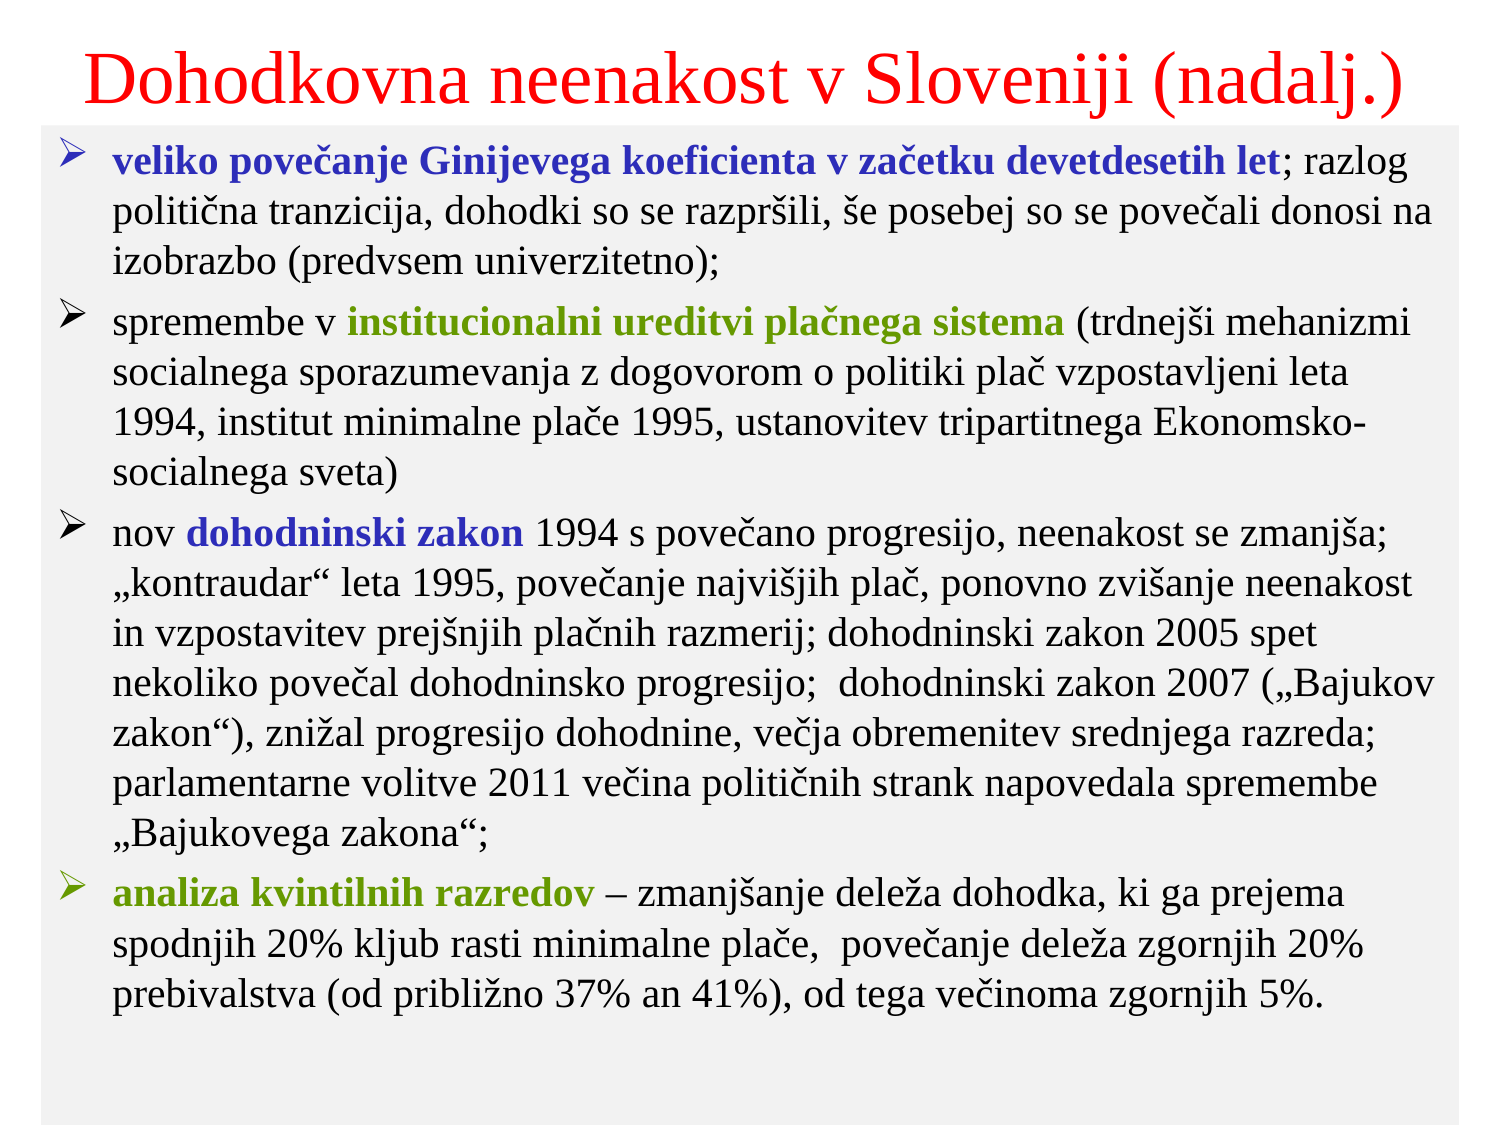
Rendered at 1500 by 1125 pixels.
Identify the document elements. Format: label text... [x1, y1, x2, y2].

list veliko povečanje Ginijevega koeficienta v začetku devetdesetih let; razlog politična tranzicija, dohodki so se razpršili, še posebej so se povečali donosi na izobrazbo (predvsem univerzitetno); spremembe v institucionalni ureditvi plačnega sistema (trdnejši mehanizmi socialnega sporazumevanja z dogovorom o politiki plač vzpostavljeni leta 1994, institut minimalne plače 1995, ustanovitev tripartitnega Ekonomsko-socialnega sveta) nov dohodninski zakon 1994 s povečano progresijo, neenakost se zmanjša; „kontraudar“ leta 1995, povečanje najvišjih plač, ponovno zvišanje neenakost in vzpostavitev prejšnjih plačnih razmerij; dohodninski zakon 2005 spet nekoliko povečal dohodninsko progresijo; dohodninski zakon 2007 („Bajukov zakon“), znižal progresijo dohodnine, večja obremenitev srednjega razreda; parlamentarne volitve 2011 večina političnih strank napovedala spremembe „Bajukovega zakona“; analiza kvintilnih razredov – zmanjšanje deleža dohodka, ki ga prejema spodnjih 20% kljub rasti minimalne plače, povečanje deleža zgornjih 20% prebivalstva (od približno 37% an 41%), od tega večinoma zgornjih 5%. [41, 125, 1459, 1125]
title Dohodkovna neenakost v Sloveniji (nadalj.) [29, 19, 1459, 128]
